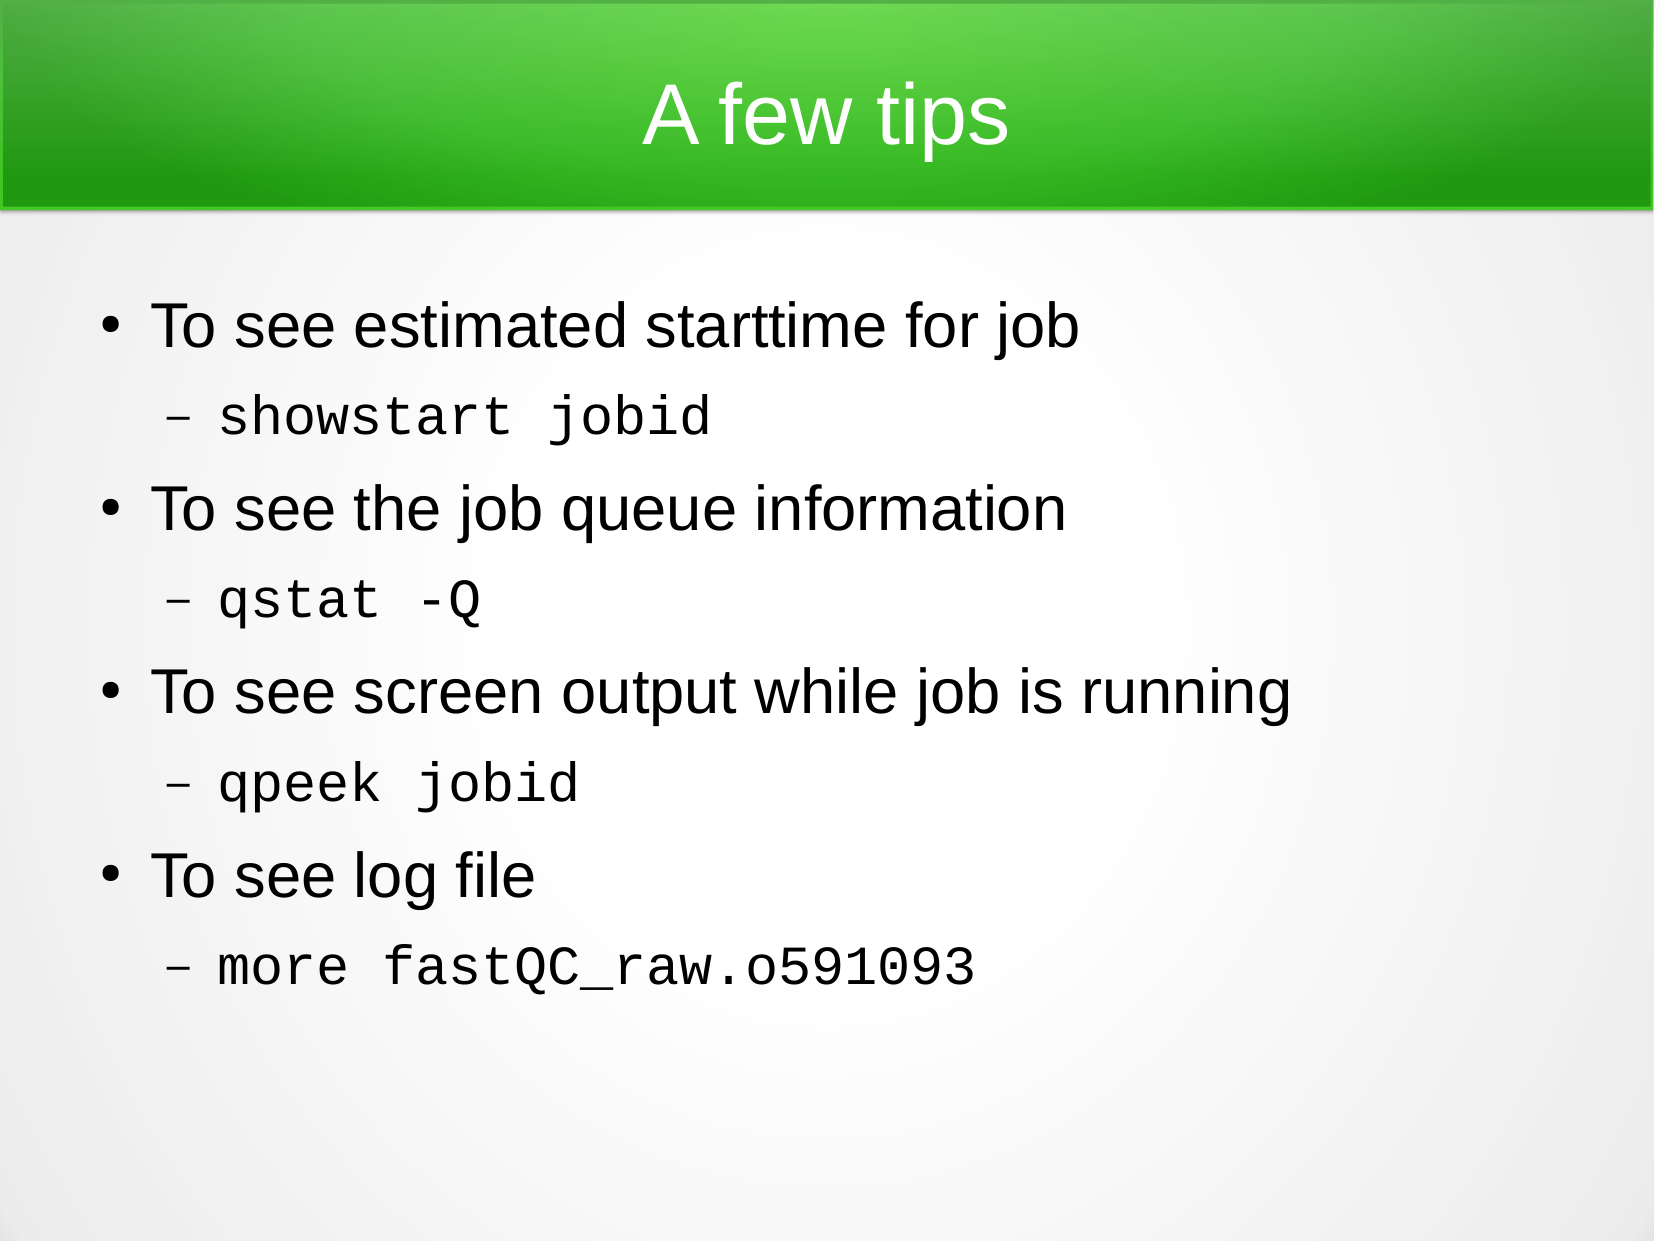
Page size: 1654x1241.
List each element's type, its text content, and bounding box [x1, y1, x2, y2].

title A few tips [82, 49, 1571, 179]
list To see estimated starttime for job showstart jobid To see the job queue information qstat -Q To see screen output while job is running qpeek jobid To see log file more fastQC_raw.o591093 [82, 290, 1538, 1010]
